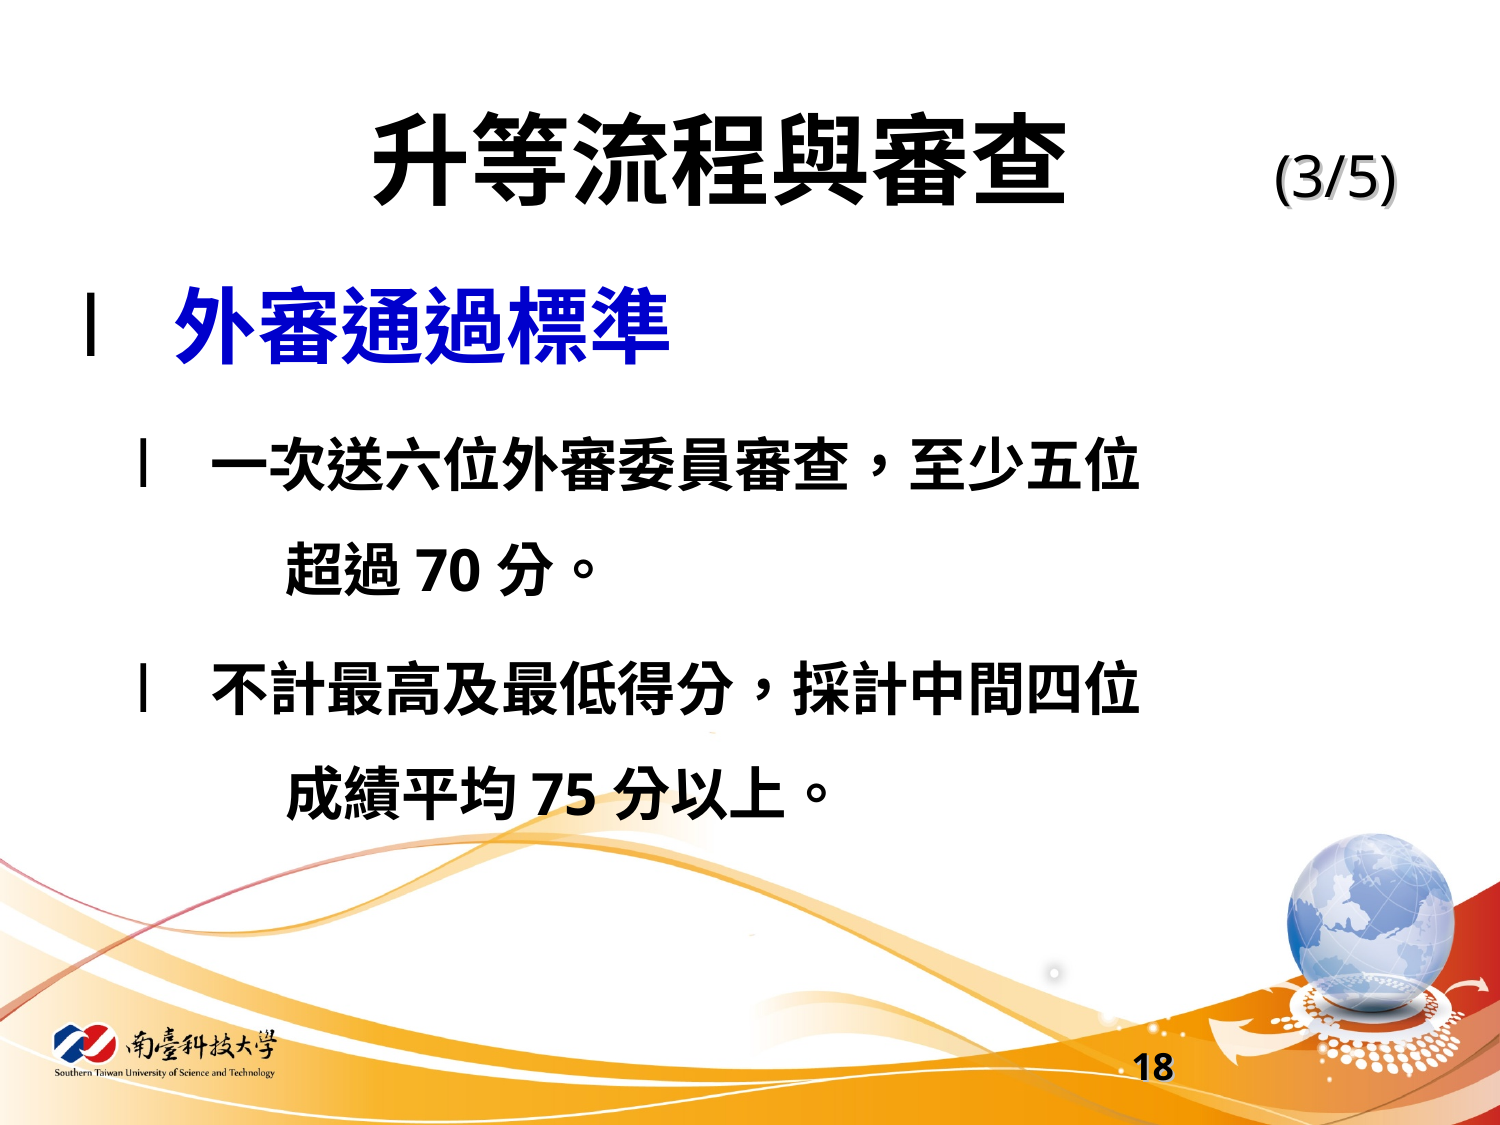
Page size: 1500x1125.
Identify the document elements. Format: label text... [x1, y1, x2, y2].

title 升等流程與審查 (3/5) [88, 90, 1472, 232]
subtitle 外審通過標準 [64, 267, 1115, 386]
text_box 一次送六位外審委員審查，至少五位超過70分。 不計最高及最低得分，採計中間四位成績平均75分以上。 [120, 385, 1180, 835]
text_box 18 [1116, 1035, 1467, 1095]
